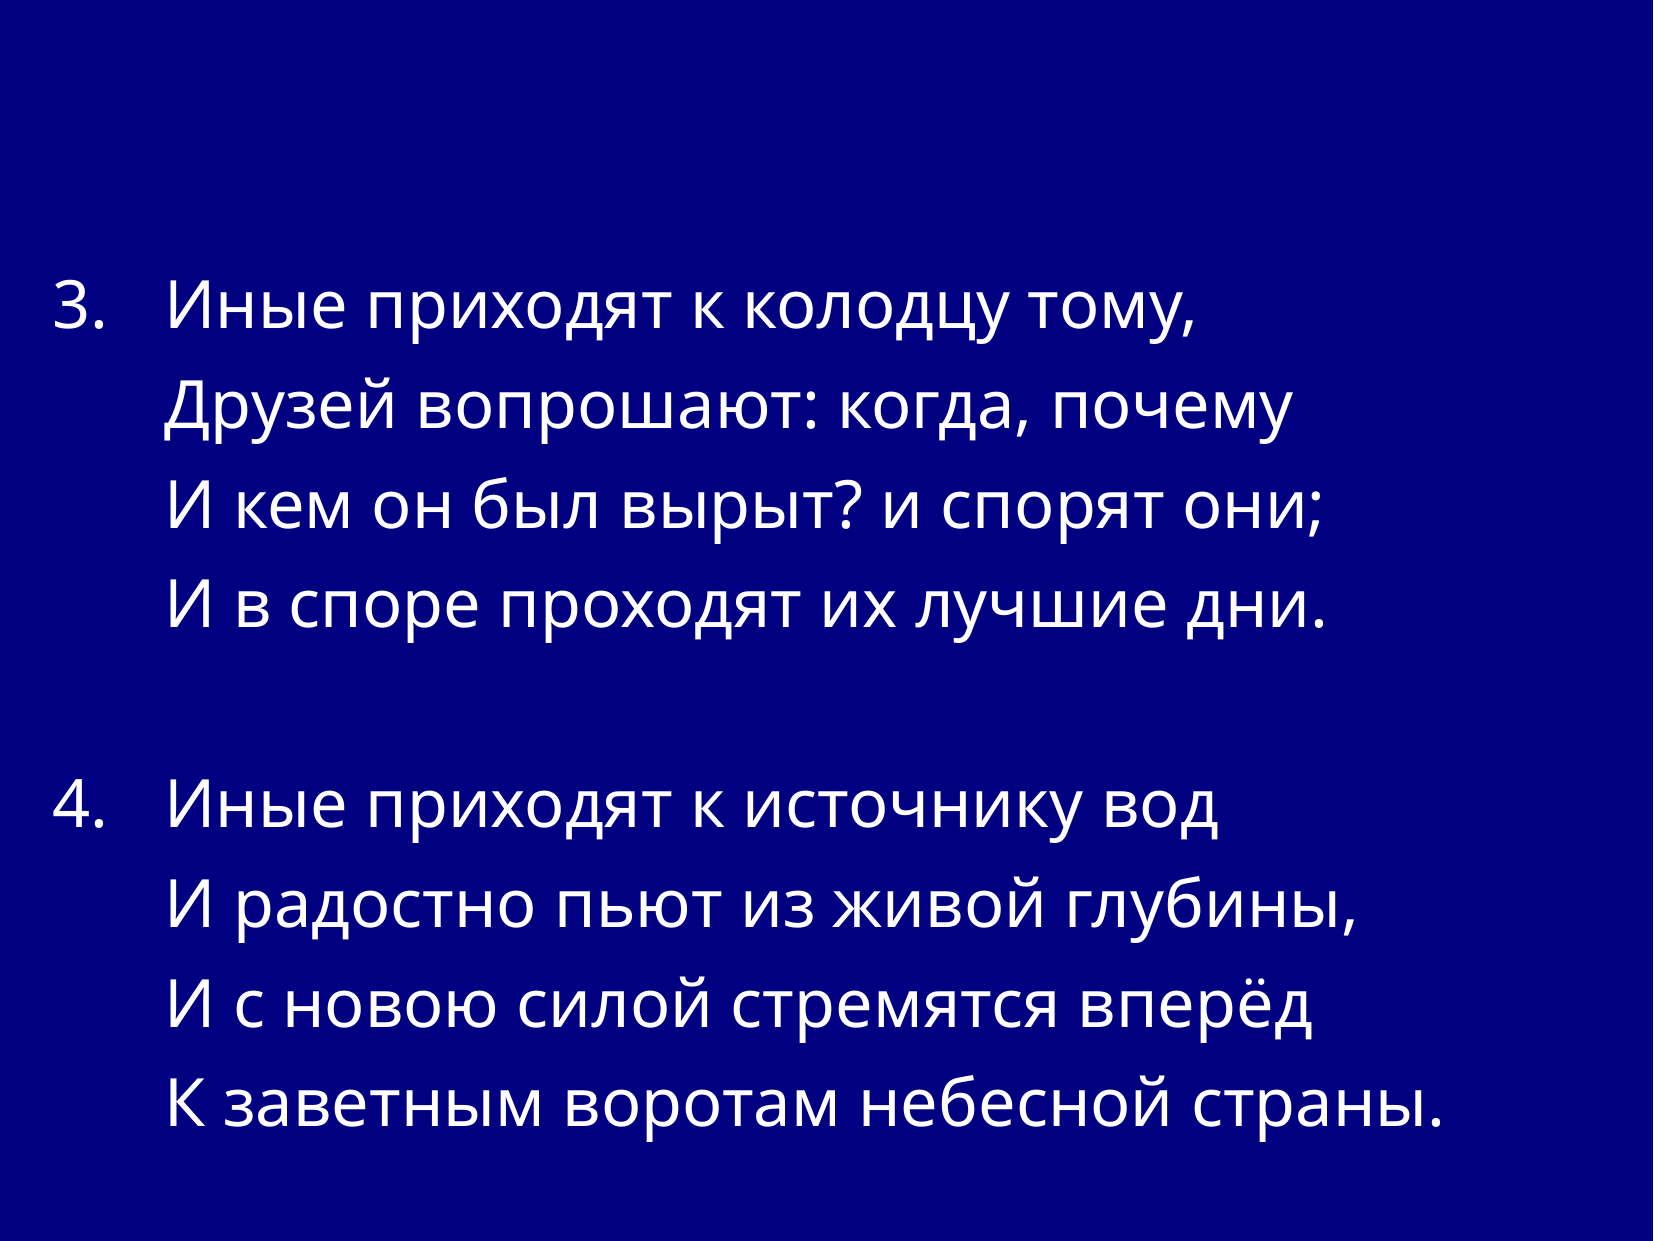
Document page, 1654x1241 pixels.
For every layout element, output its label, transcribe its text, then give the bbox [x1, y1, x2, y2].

text_box 3. Иные приходят к колодцу тому, Друзей вопрошают: когда, почему И кем он был вырыт? и спорят они; И в споре проходят их лучшие дни. 4. Иные приходят к источнику вод И радостно пьют из живой глубины, И с новою силой стремятся вперёд К заветным воротам небесной страны. [37, 150, 1653, 1163]
